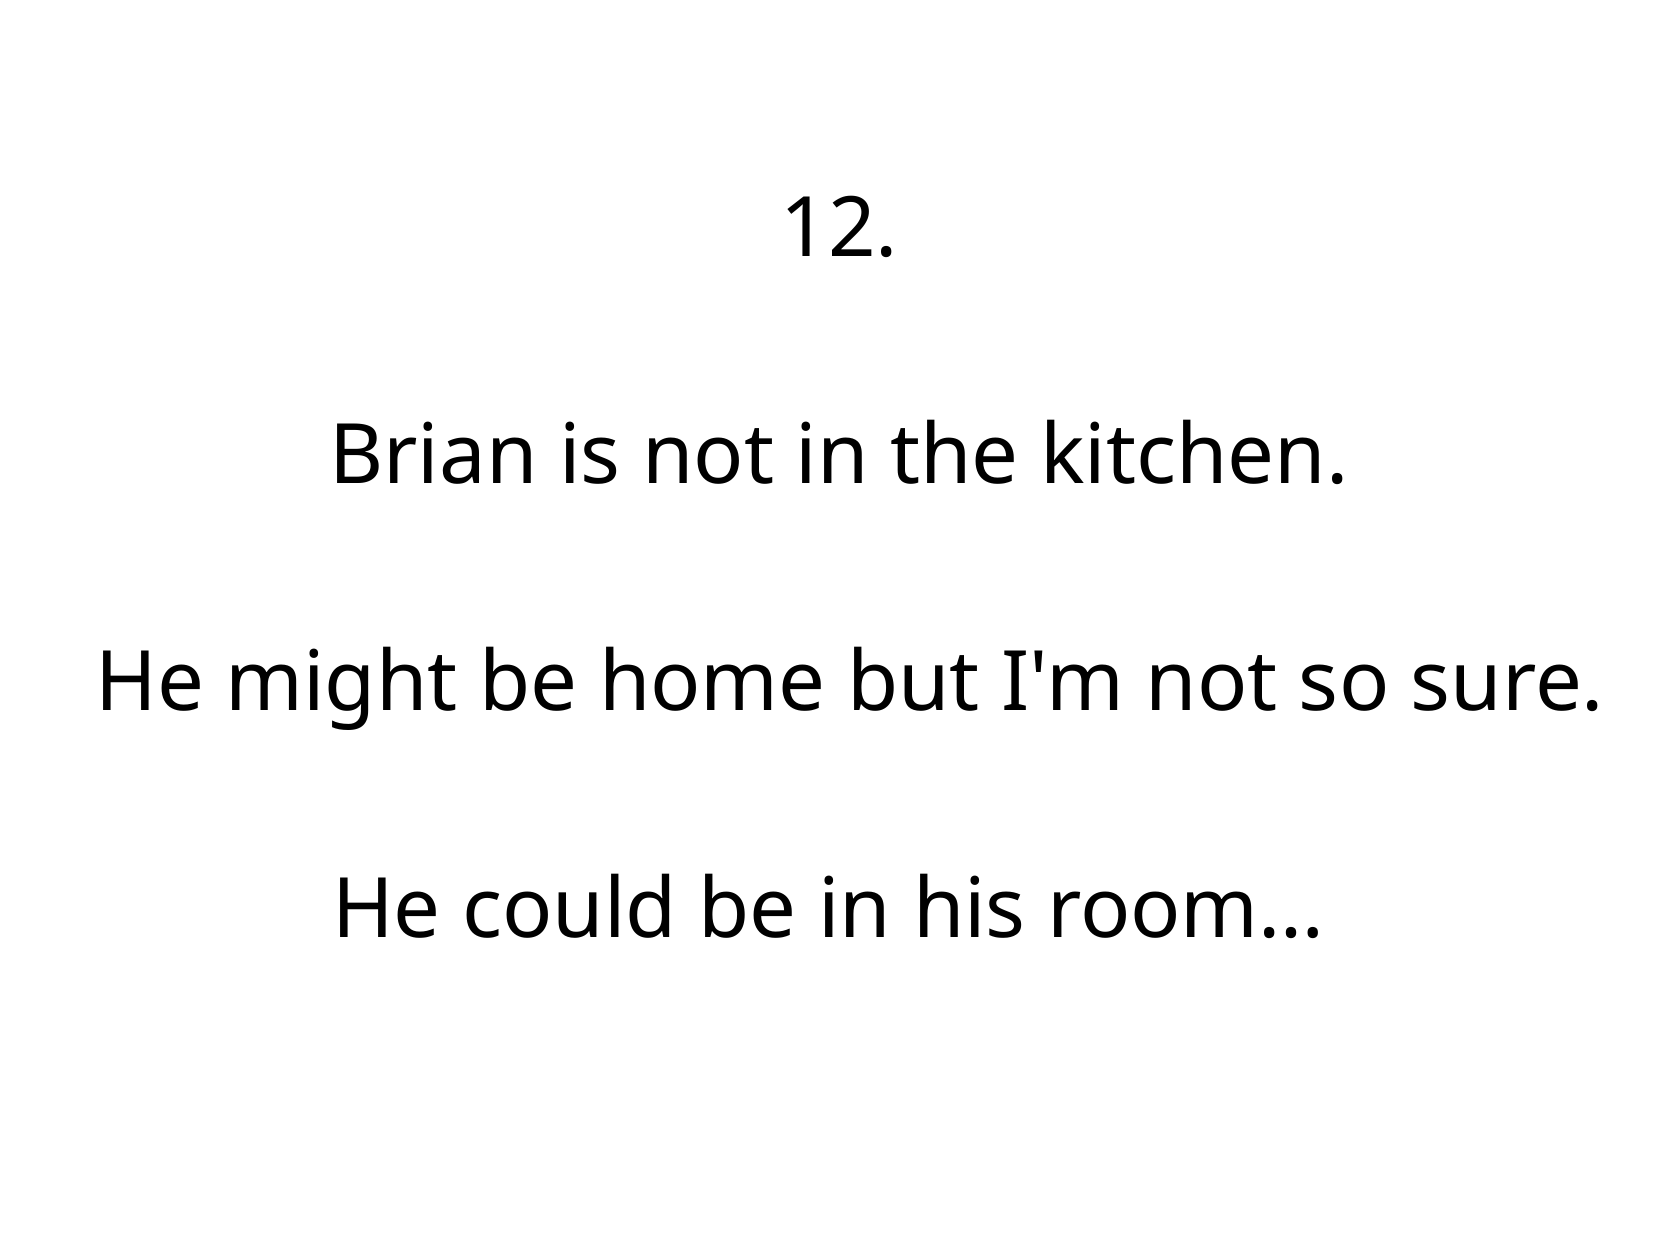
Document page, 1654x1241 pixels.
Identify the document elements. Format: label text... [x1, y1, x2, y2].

text_box 12. Brian is not in the kitchen. He might be home but I'm not so sure. He could be in his room… [59, 35, 1642, 1225]
